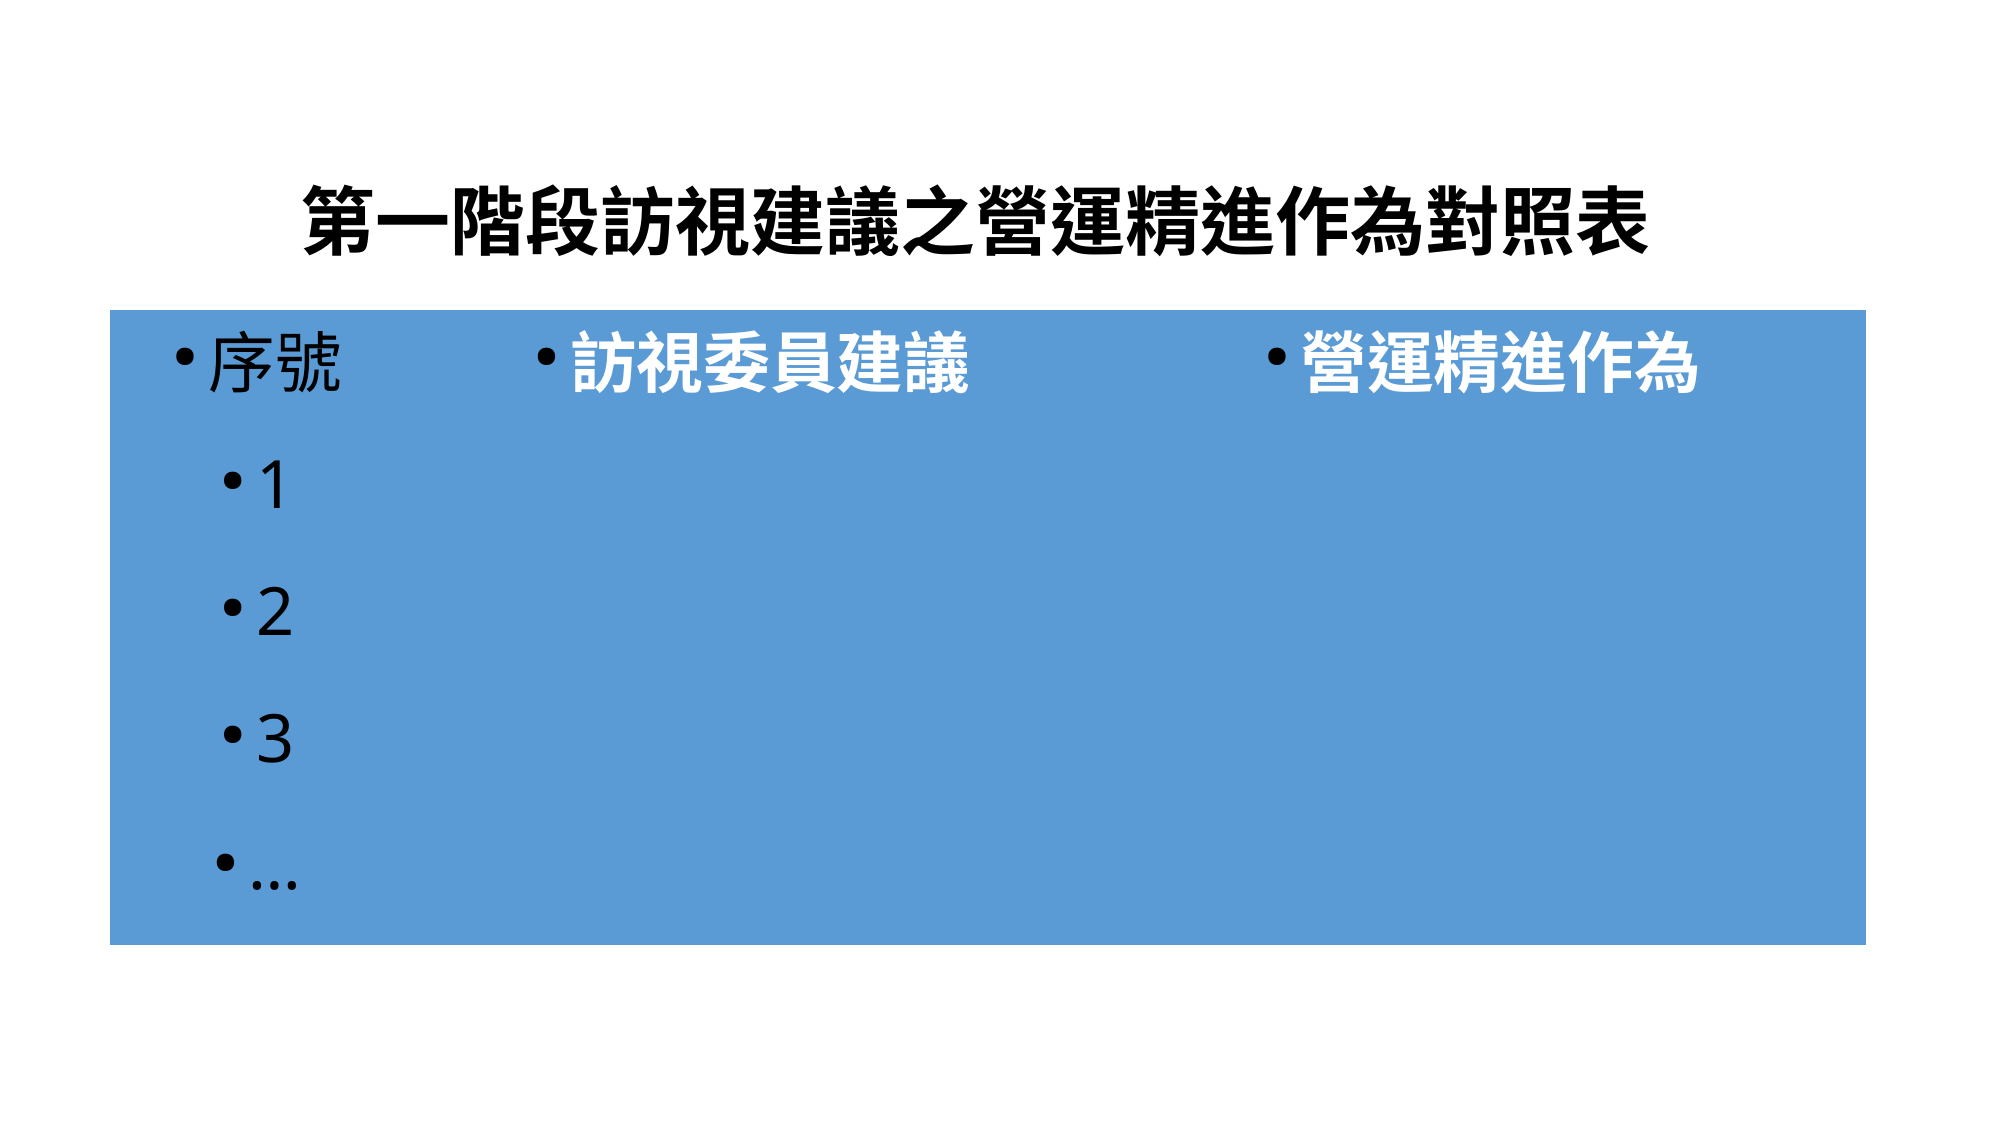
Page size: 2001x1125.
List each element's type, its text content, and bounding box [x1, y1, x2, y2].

table_cell … [110, 819, 405, 945]
table_cell [1100, 819, 1866, 945]
table_cell [1100, 437, 1866, 564]
table_header 訪視委員建議 [405, 310, 1100, 437]
table_header 序號 [110, 310, 405, 437]
table_cell 3 [110, 691, 405, 819]
table_cell [405, 819, 1100, 945]
table_cell [405, 437, 1100, 564]
table_cell [1100, 564, 1866, 691]
table_cell [1100, 691, 1866, 819]
table_cell [405, 691, 1100, 819]
table_cell [405, 564, 1100, 691]
table_header 營運精進作為 [1100, 310, 1866, 437]
text_box 第一階段訪視建議之營運精進作為對照表 [278, 166, 1673, 273]
table_cell 1 [110, 437, 405, 564]
table_cell 2 [110, 564, 405, 691]
